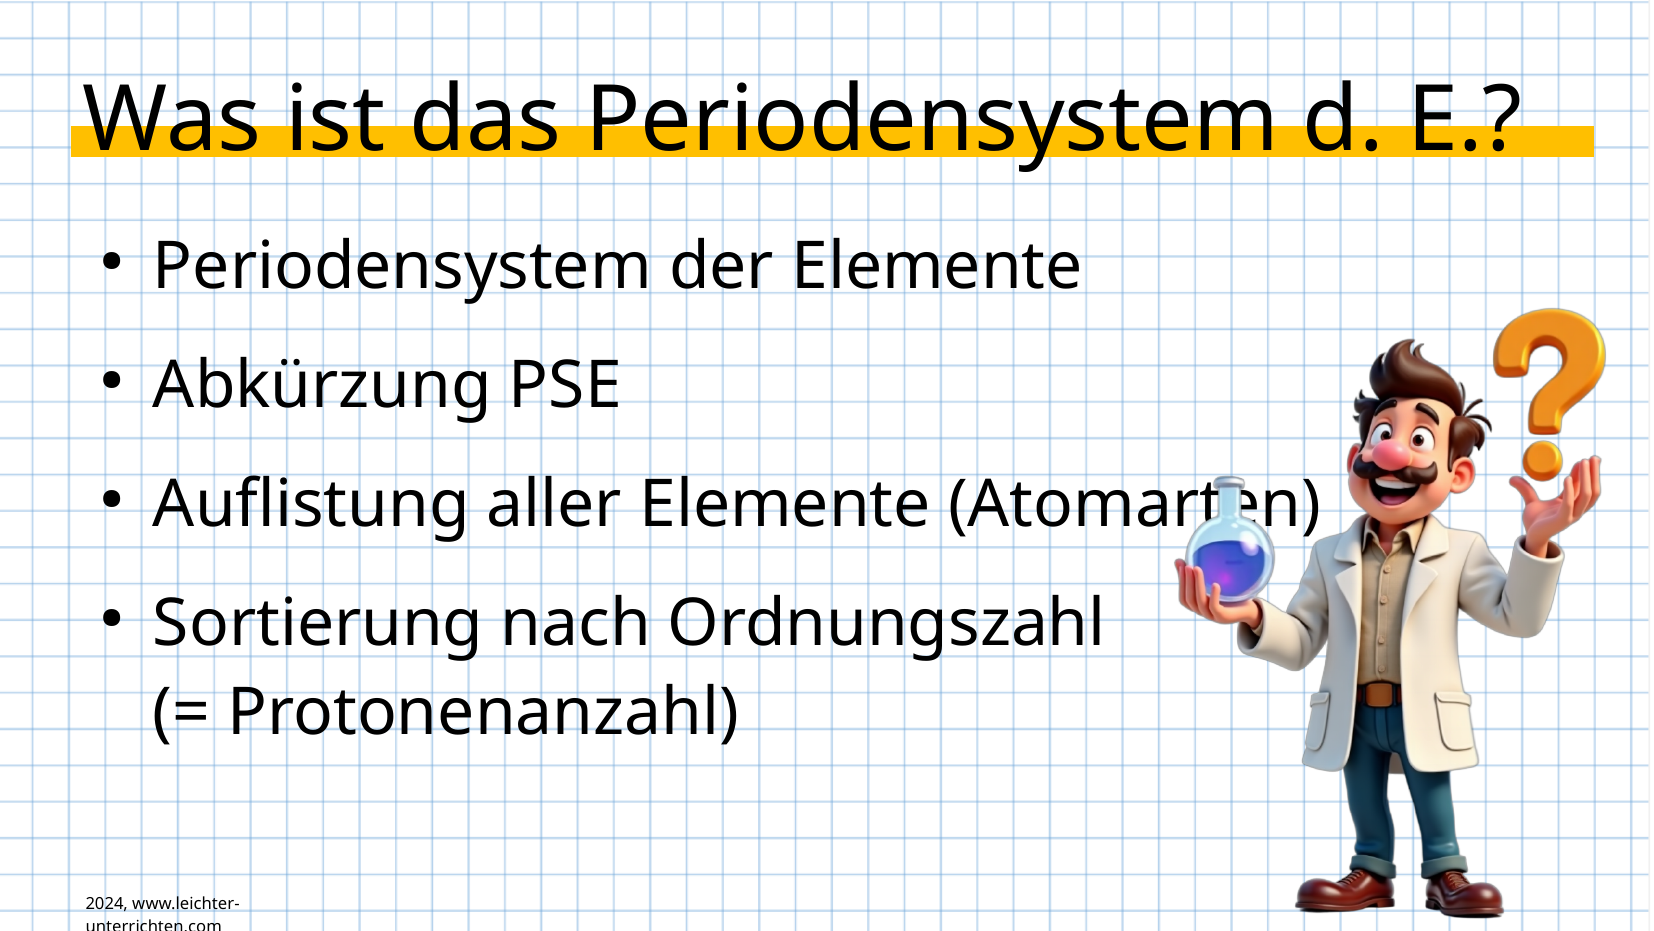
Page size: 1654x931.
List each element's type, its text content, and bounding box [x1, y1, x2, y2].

title Was ist das Periodensystem d. E.? [82, 37, 1571, 193]
list Periodensystem der Elemente Abkürzung PSE Auflistung aller Elemente (Atomarten) Sortierung nach Ordnungszahl (= Protonenanzahl) [82, 217, 1571, 758]
picture [198, 924, 204, 931]
picture [0, 0, 1651, 931]
